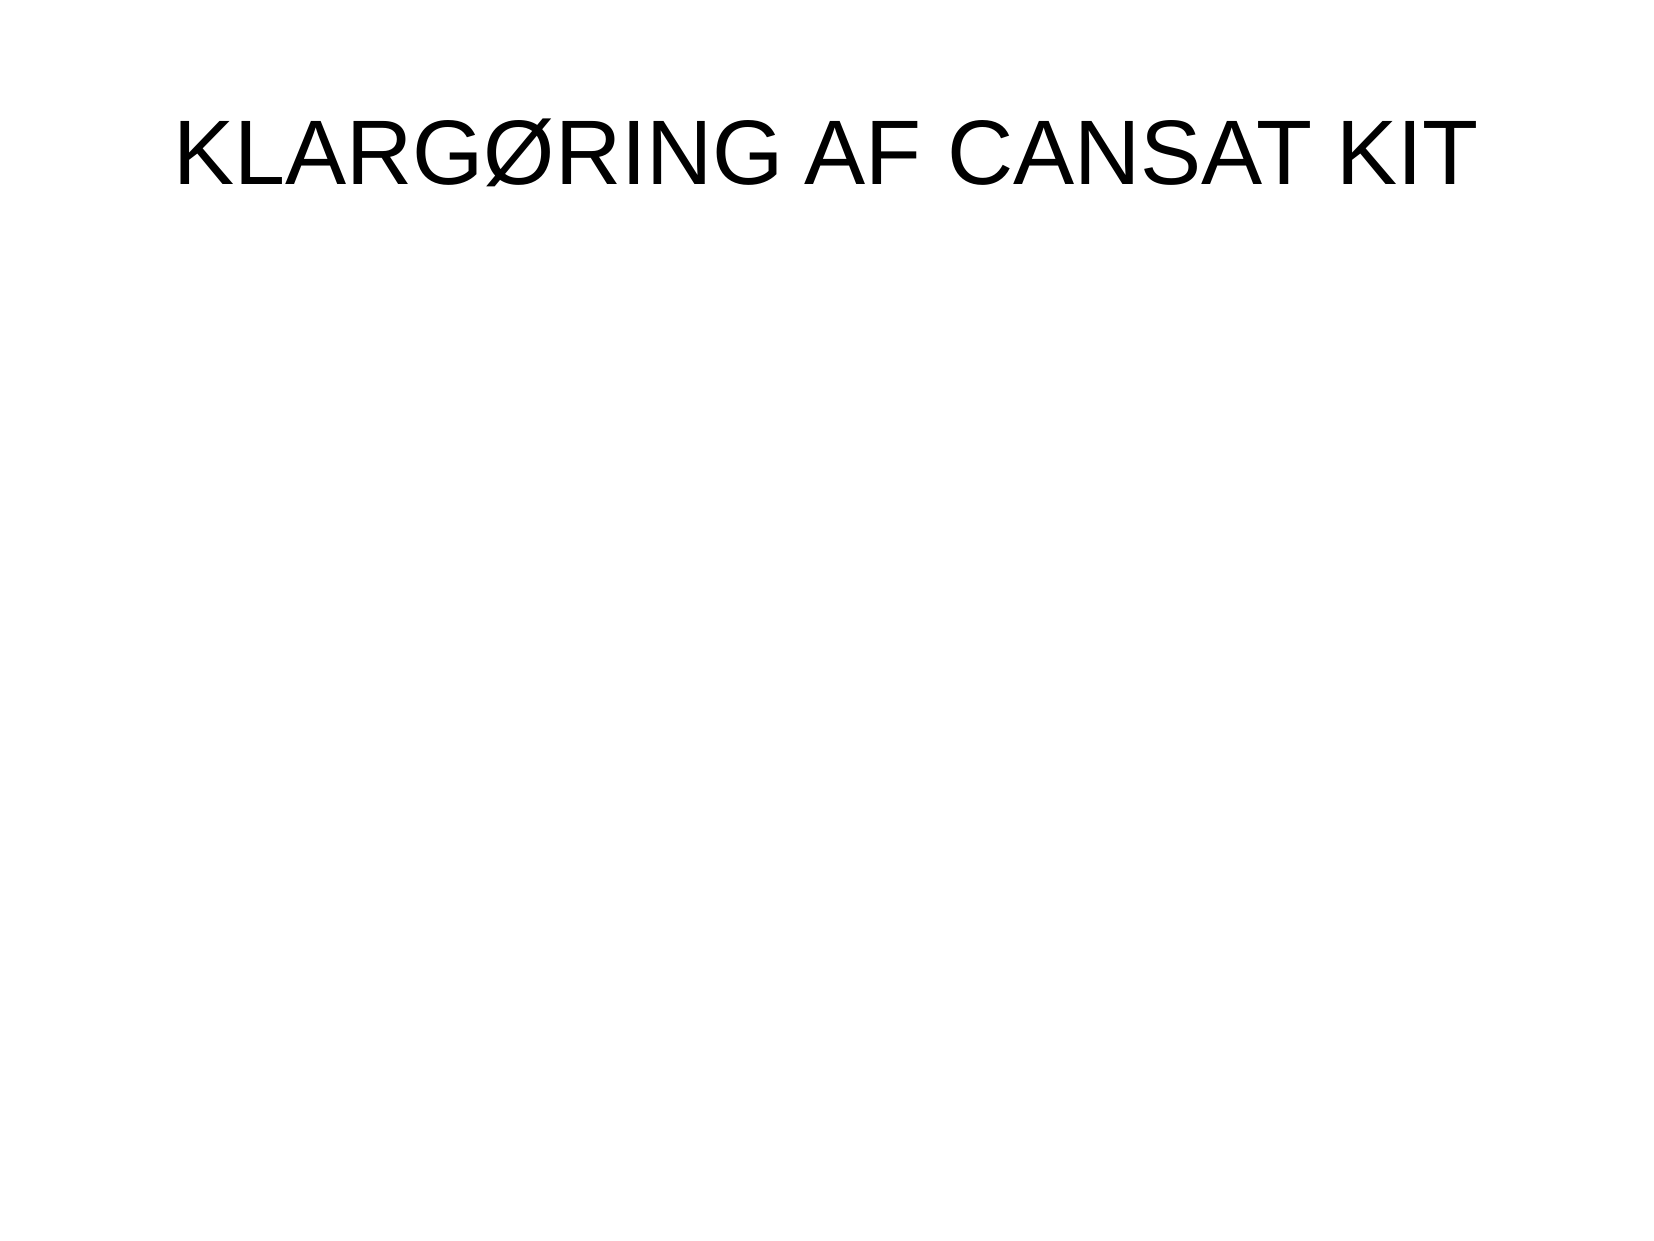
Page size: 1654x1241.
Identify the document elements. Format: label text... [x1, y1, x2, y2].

title KLARGØRING AF CANSAT KIT [82, 49, 1571, 257]
